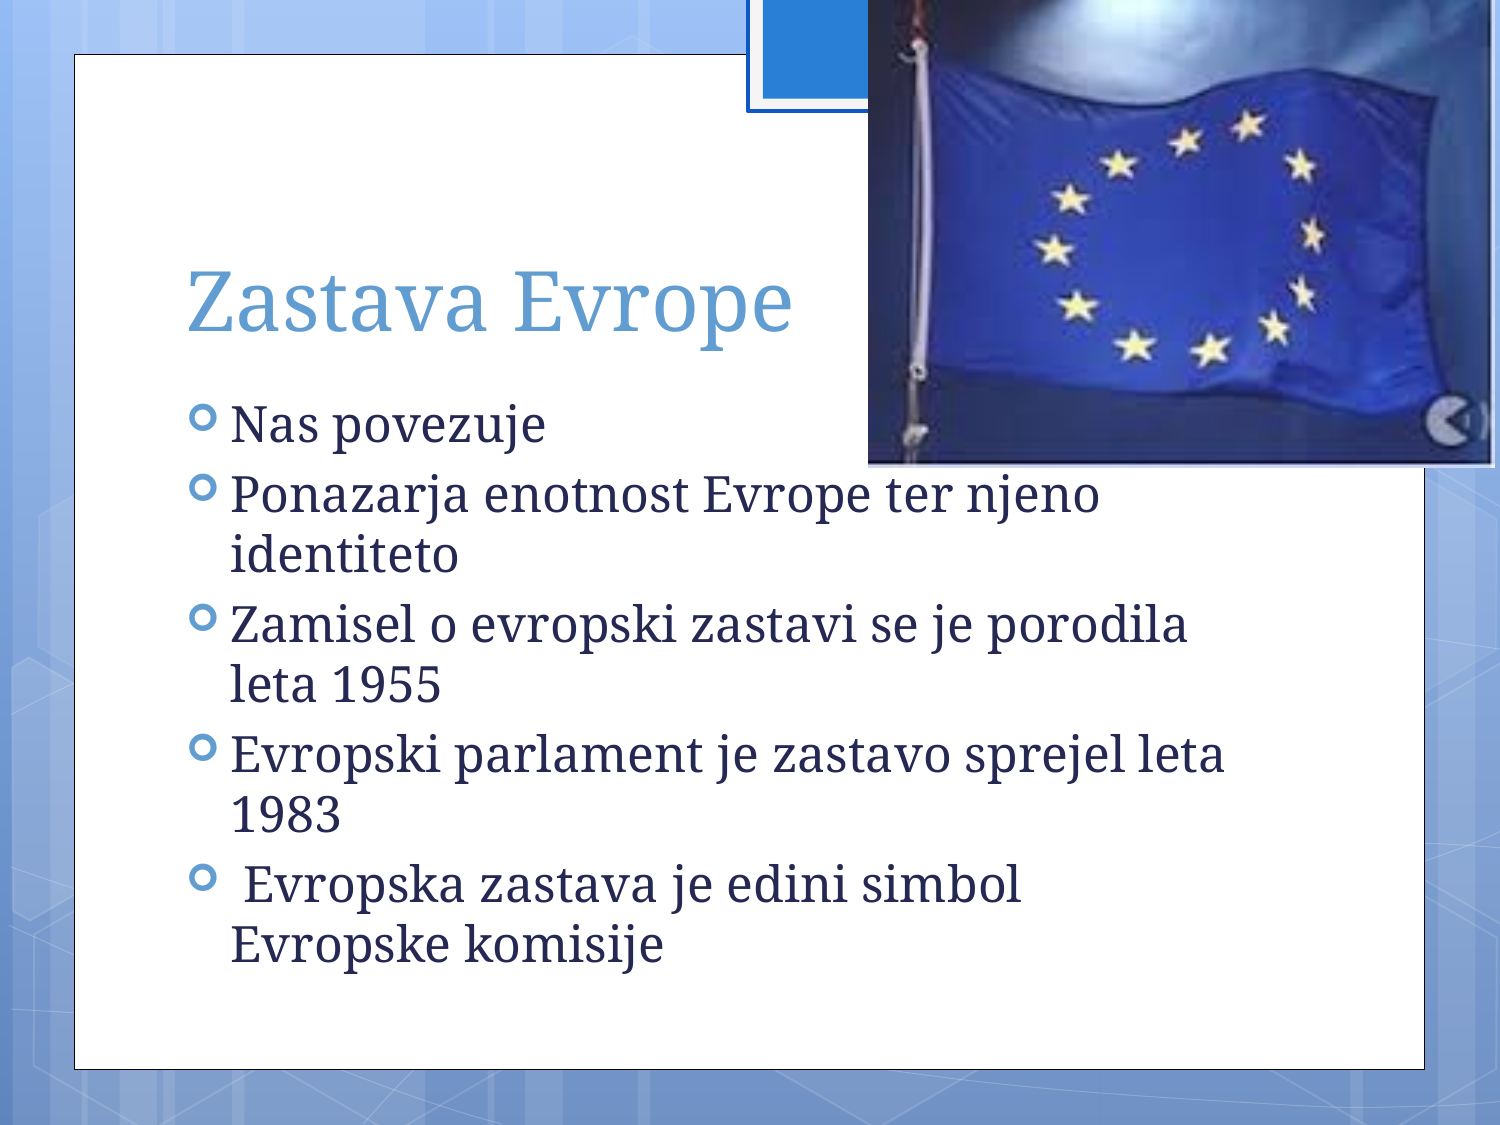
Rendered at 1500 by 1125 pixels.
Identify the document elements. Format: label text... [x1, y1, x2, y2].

title Zastava Evrope [171, 168, 868, 356]
list Nas povezuje Ponazarja enotnost Evrope ter njeno identiteto Zamisel o evropski zastavi se je porodila leta 1955 Evropski parlament je zastavo sprejel leta 1983 Evropska zastava je edini simbol Evropske komisije [159, 385, 1272, 1087]
picture [868, 0, 1495, 468]
